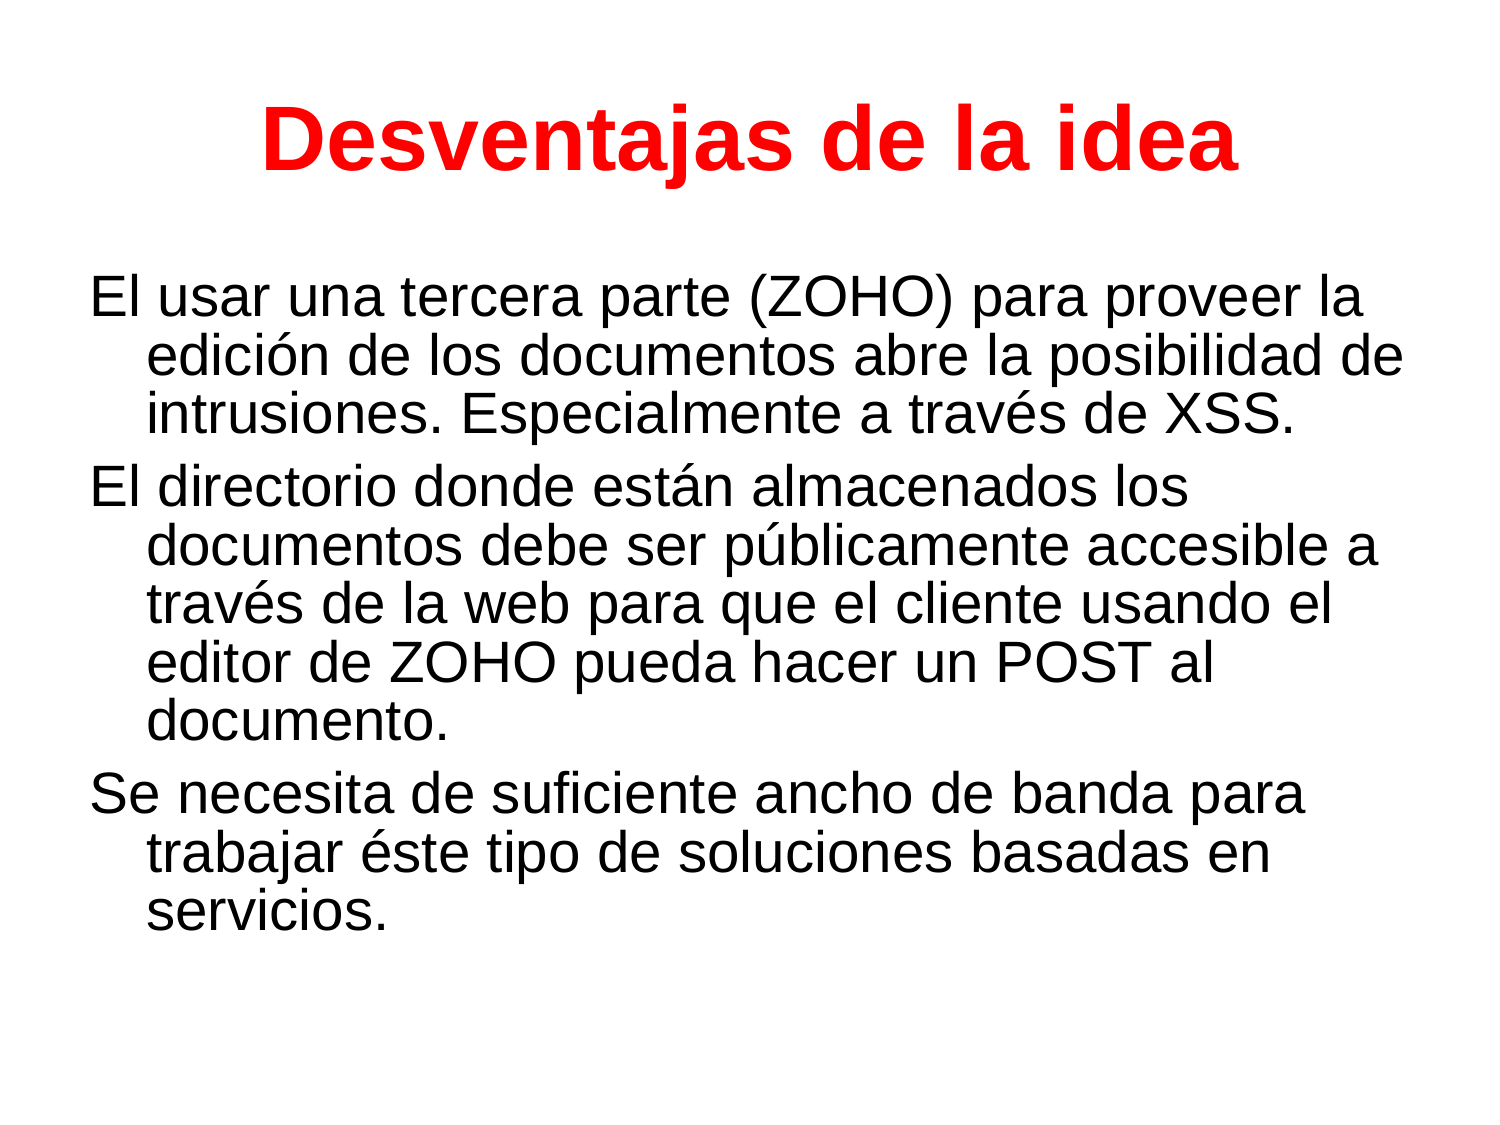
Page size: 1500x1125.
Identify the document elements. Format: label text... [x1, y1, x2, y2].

title Desventajas de la idea [75, 45, 1426, 233]
list El usar una tercera parte (ZOHO) para proveer la edición de los documentos abre la posibilidad de intrusiones. Especialmente a través de XSS. El directorio donde están almacenados los documentos debe ser públicamente accesible a través de la web para que el cliente usando el editor de ZOHO pueda hacer un POST al documento. Se necesita de suficiente ancho de banda para trabajar éste tipo de soluciones basadas en servicios. [75, 262, 1426, 1006]
